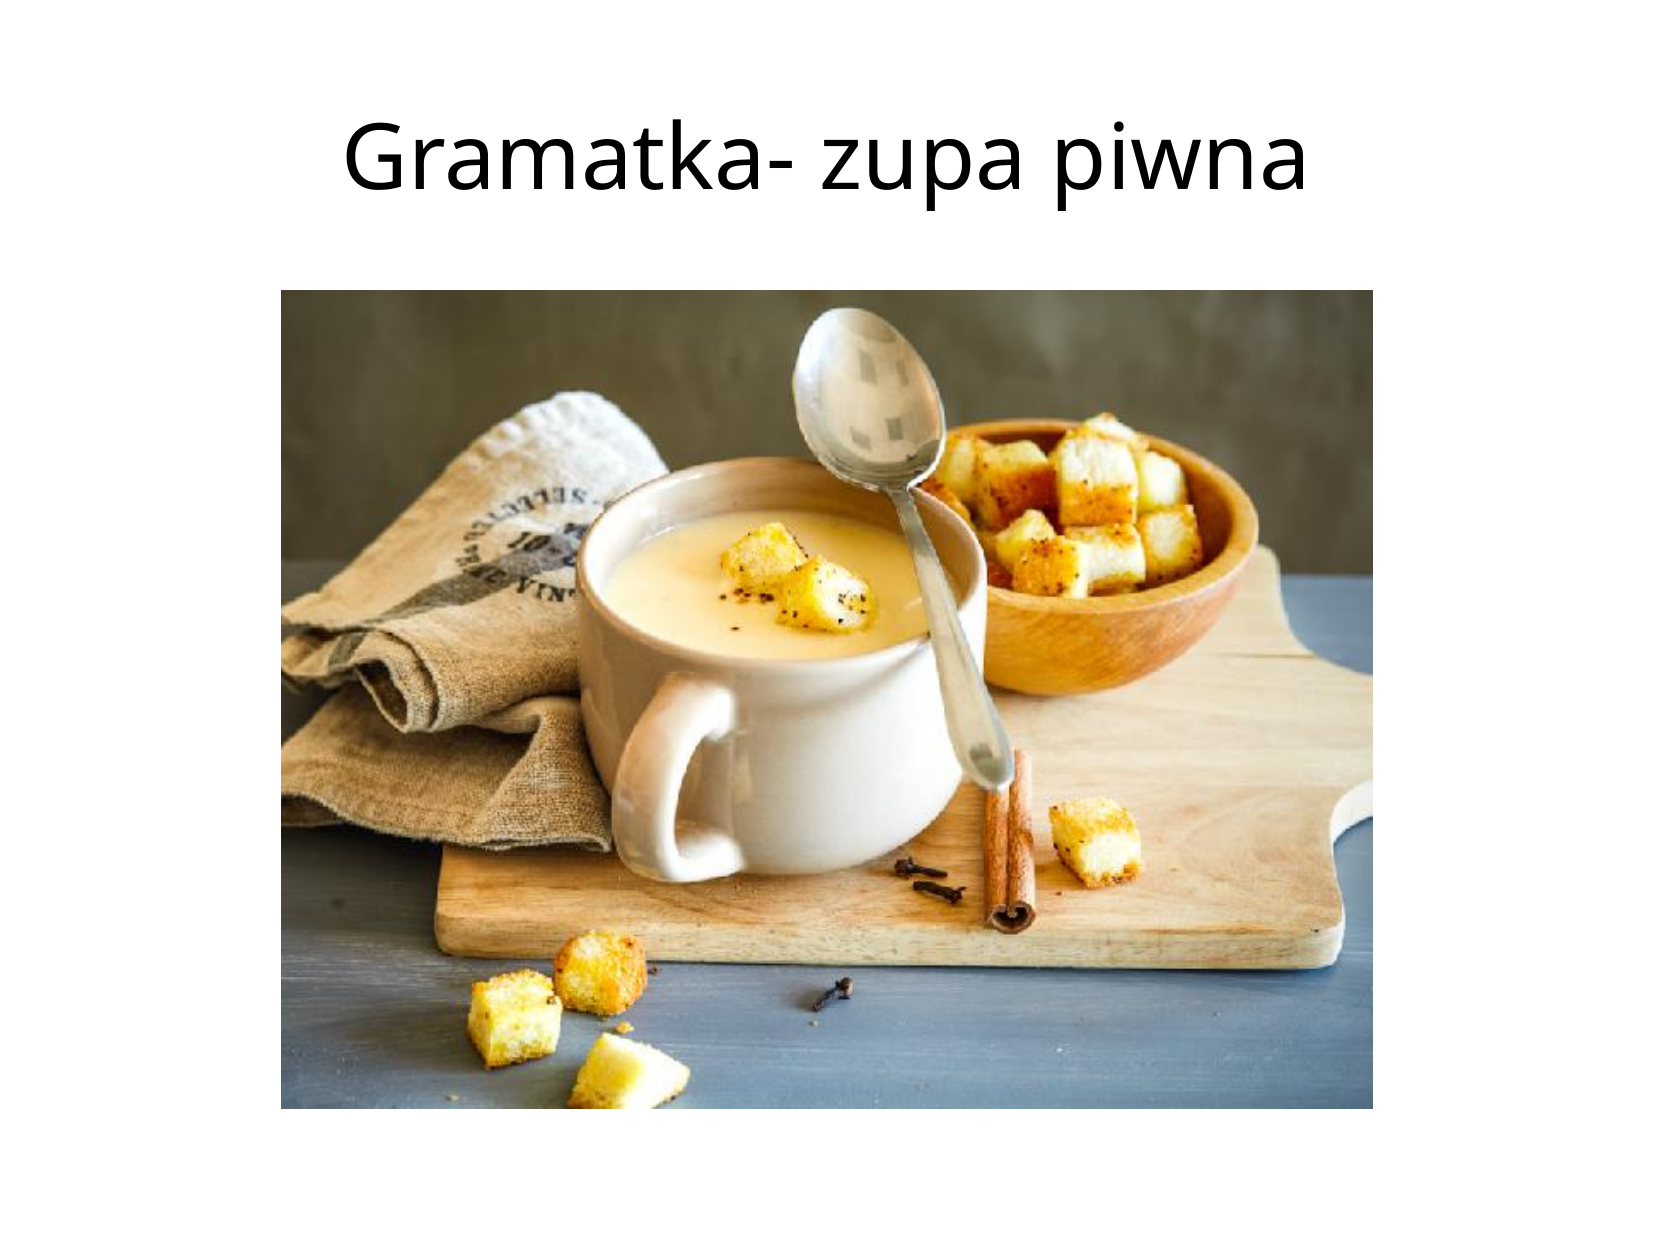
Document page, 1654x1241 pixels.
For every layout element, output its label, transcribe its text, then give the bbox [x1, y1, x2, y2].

picture [281, 290, 1373, 1109]
title Gramatka- zupa piwna [82, 49, 1571, 257]
